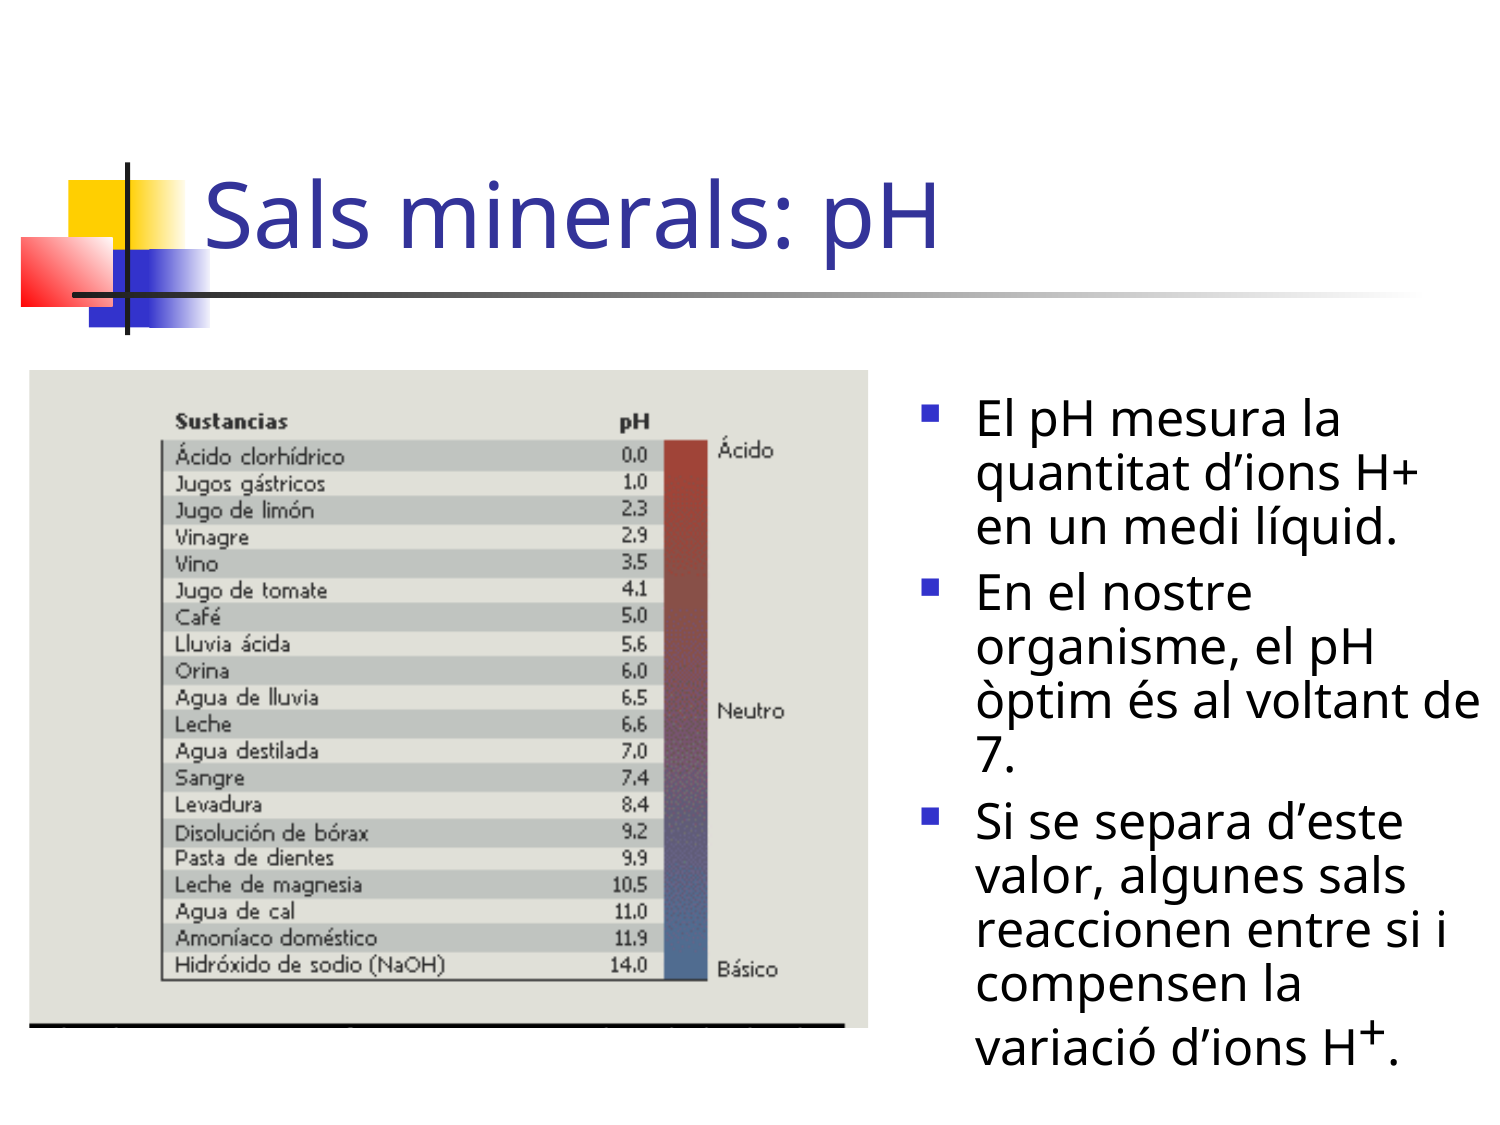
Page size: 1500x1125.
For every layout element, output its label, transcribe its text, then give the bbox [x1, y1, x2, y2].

list El pH mesura la quantitat d’ions H+ en un medi líquid. En el nostre organisme, el pH òptim és al voltant de 7. Si se separa d’este valor, algunes sals reaccionen entre si i compensen la variació d’ions H+. [874, 385, 1500, 1125]
title Sals minerals: pH [188, 35, 1468, 276]
picture [29, 370, 869, 1028]
